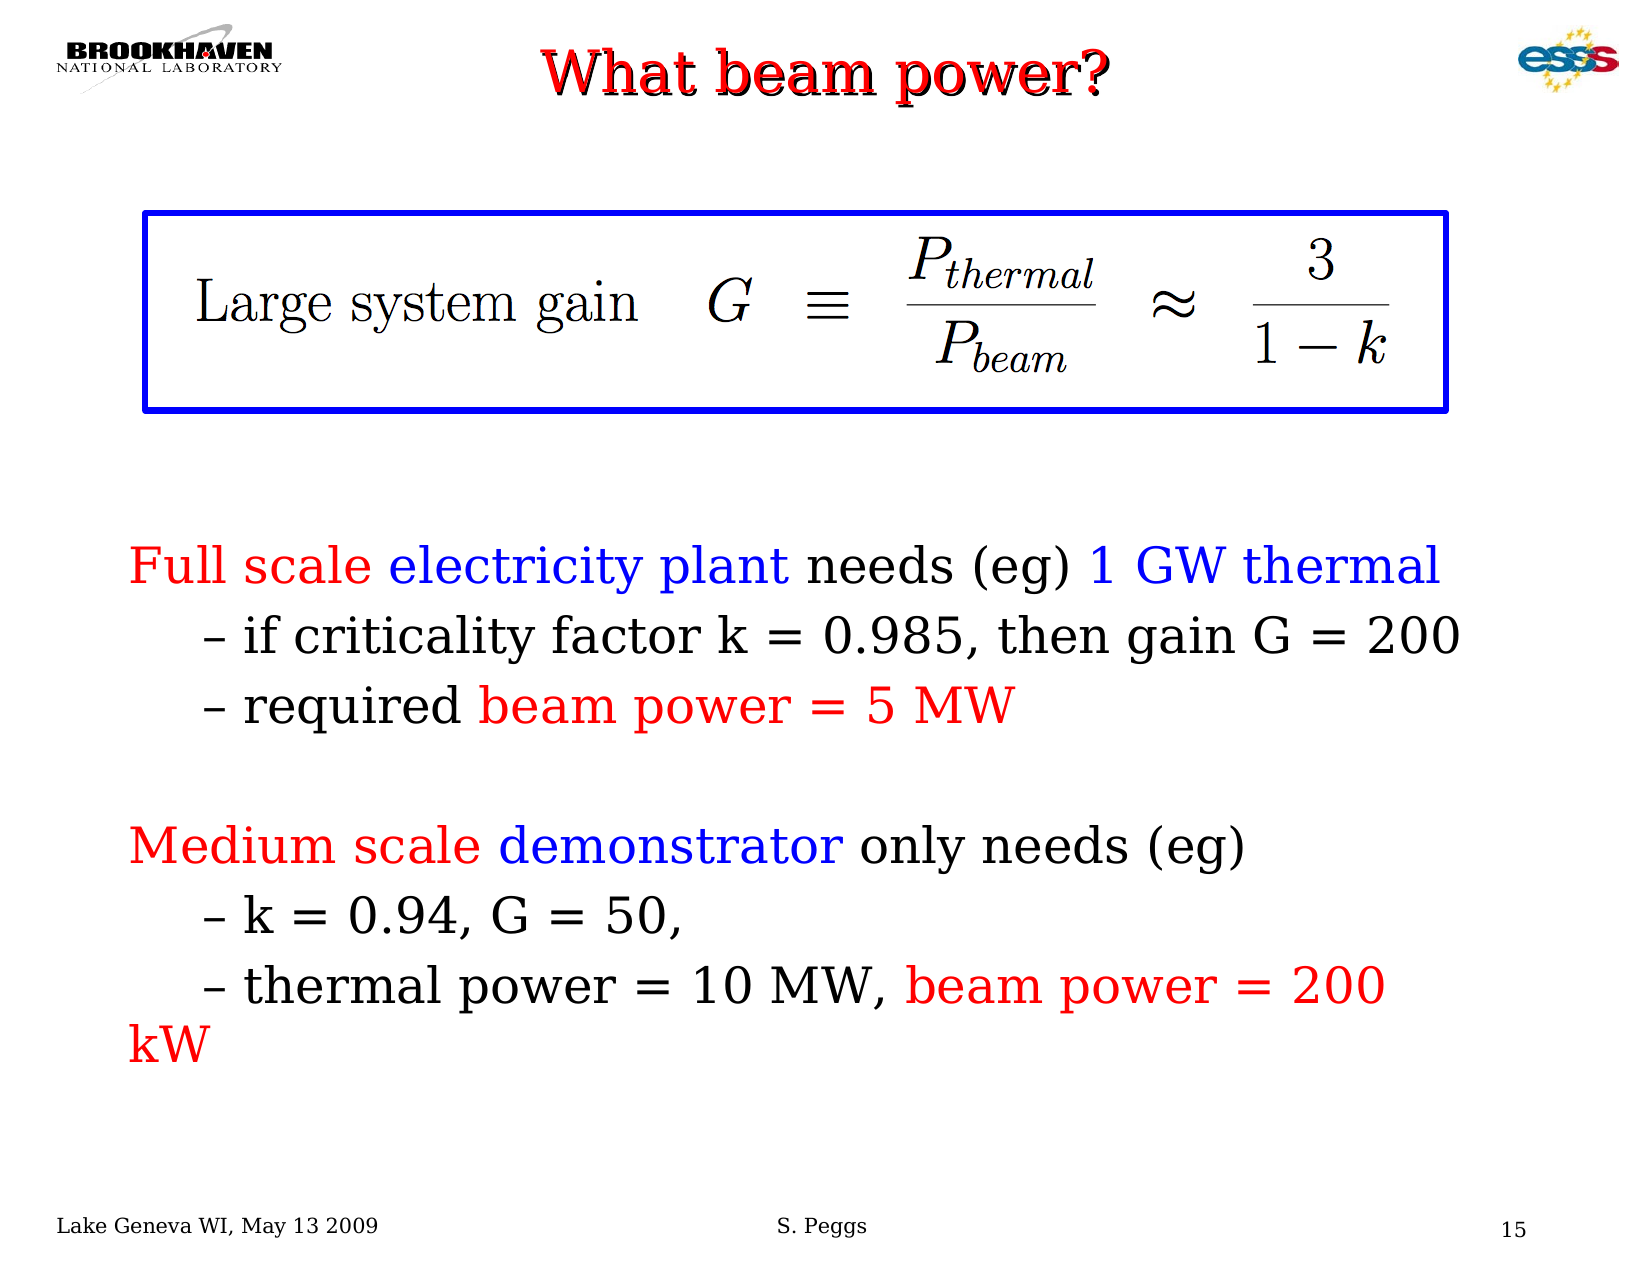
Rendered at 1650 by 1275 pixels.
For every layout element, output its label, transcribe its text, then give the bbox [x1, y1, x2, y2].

picture [1555, 52, 1566, 57]
picture [1518, 25, 1619, 93]
text_box What beam power? [393, 31, 1257, 115]
picture [56, 24, 282, 94]
picture [193, 231, 1394, 387]
text_box Full scale electricity plant needs (eg) 1 GW thermal – if criticality factor k = 0.985, then gain G = 200 – required beam power = 5 MW Medium scale demonstrator only needs (eg) – k = 0.94, G = 50, – thermal power = 10 MW, beam power = 200 kW [128, 537, 1481, 1016]
